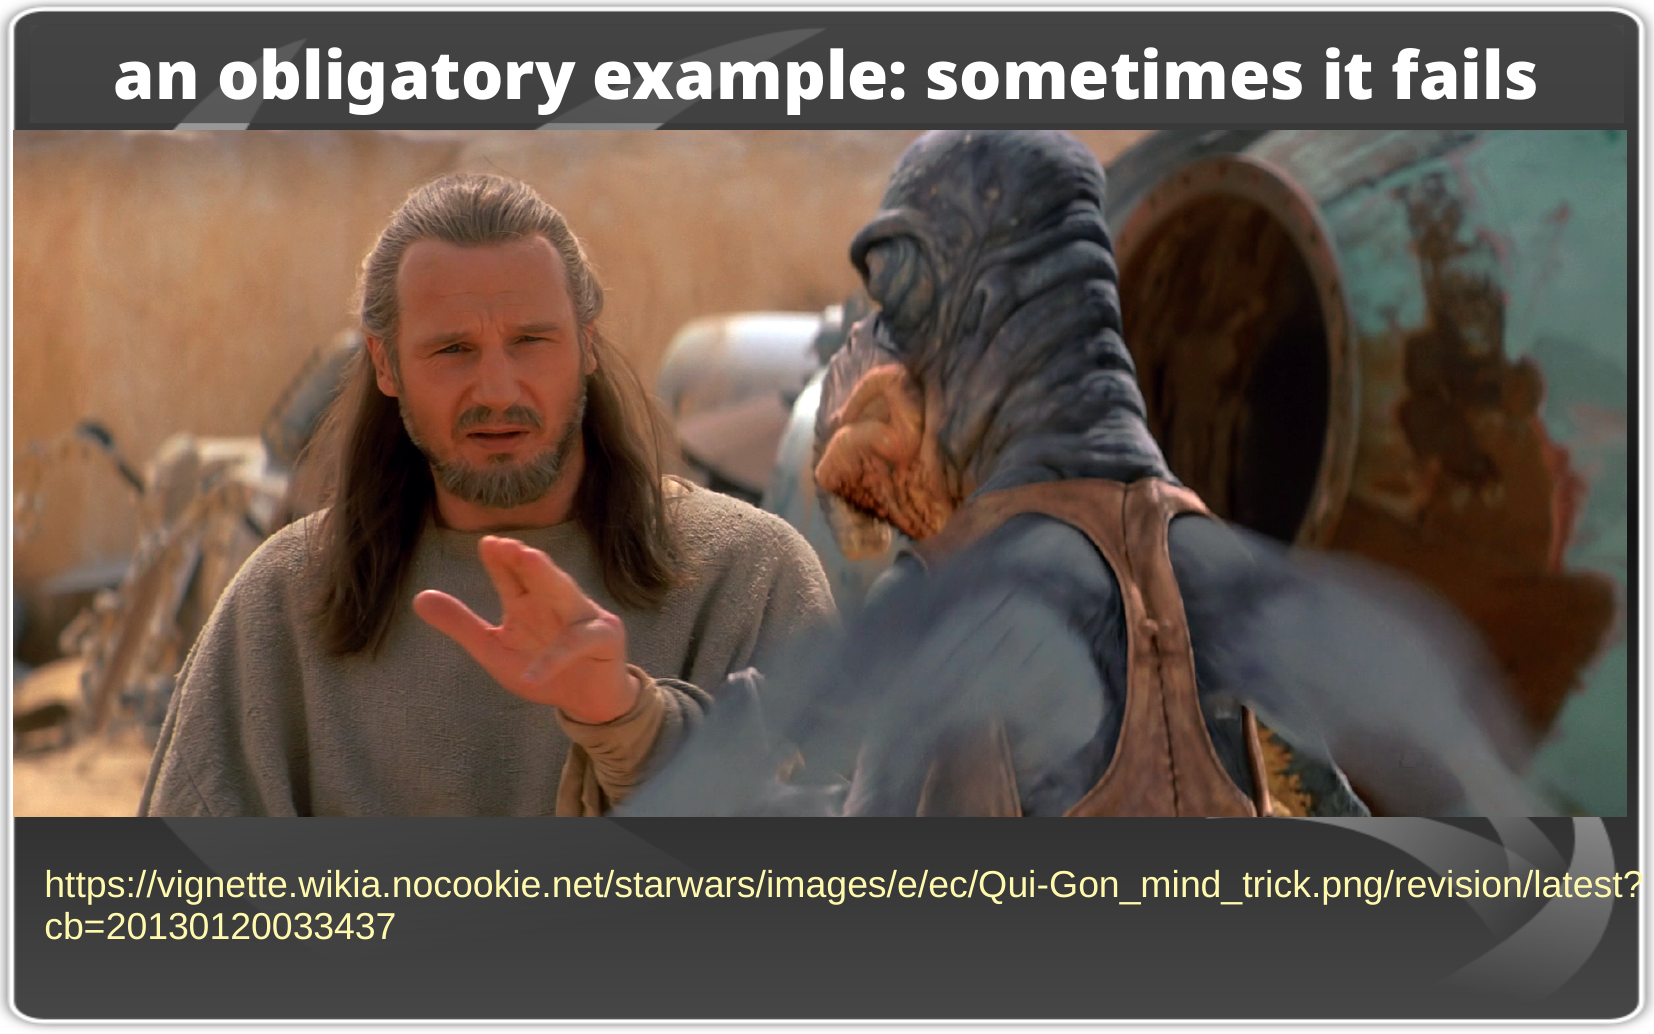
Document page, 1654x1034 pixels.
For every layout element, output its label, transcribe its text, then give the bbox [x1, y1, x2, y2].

picture [0, 0, 1654, 1034]
title an obligatory example: sometimes it fails [29, 24, 1625, 124]
text_box https://vignette.wikia.nocookie.net/starwars/images/e/ec/Qui-Gon_mind_trick.png/revision/latest?cb=20130120033437 [29, 856, 1654, 956]
